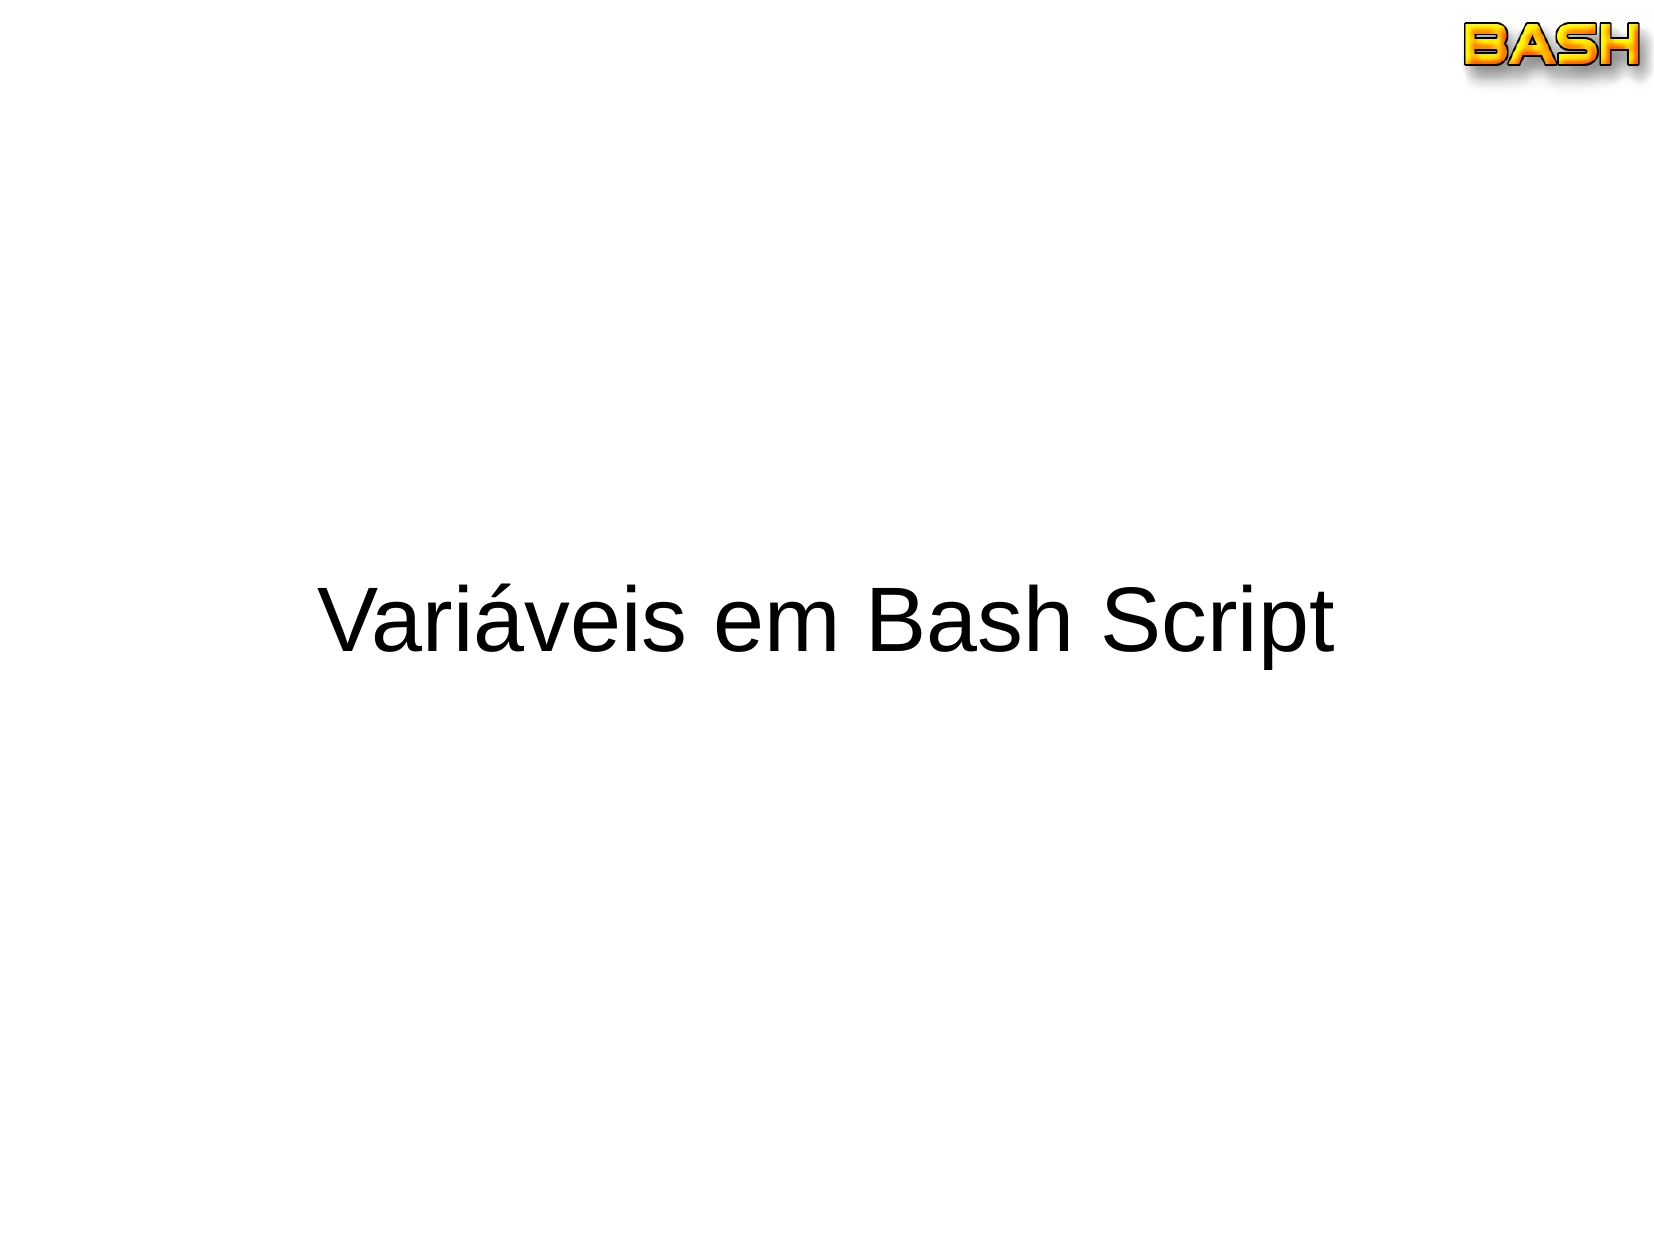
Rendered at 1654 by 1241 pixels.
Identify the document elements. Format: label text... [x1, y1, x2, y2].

title Variáveis em Bash Script [82, 523, 1571, 717]
picture [1450, 0, 1654, 96]
